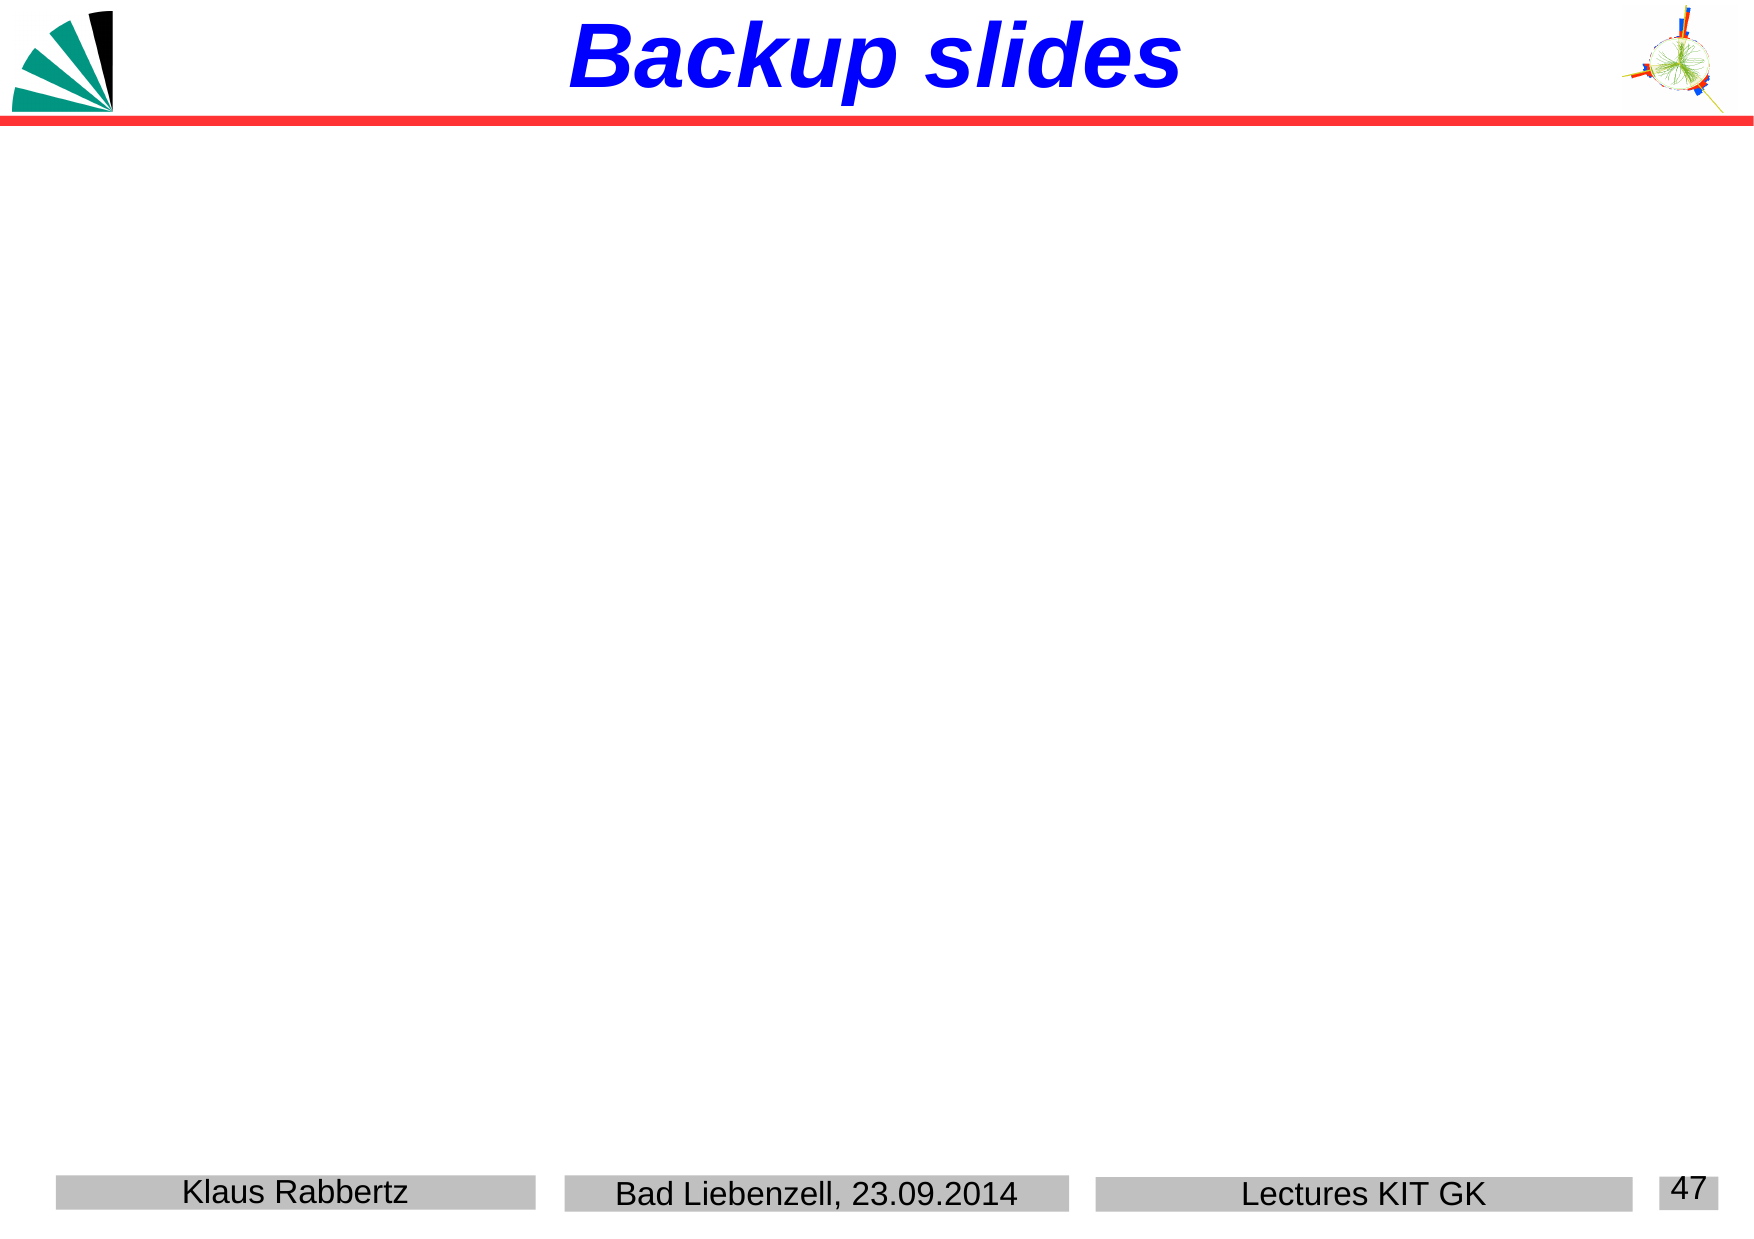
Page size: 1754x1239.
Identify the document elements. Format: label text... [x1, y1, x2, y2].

picture [1622, 5, 1738, 113]
picture [12, 11, 113, 113]
title Backup slides [153, 0, 1600, 113]
